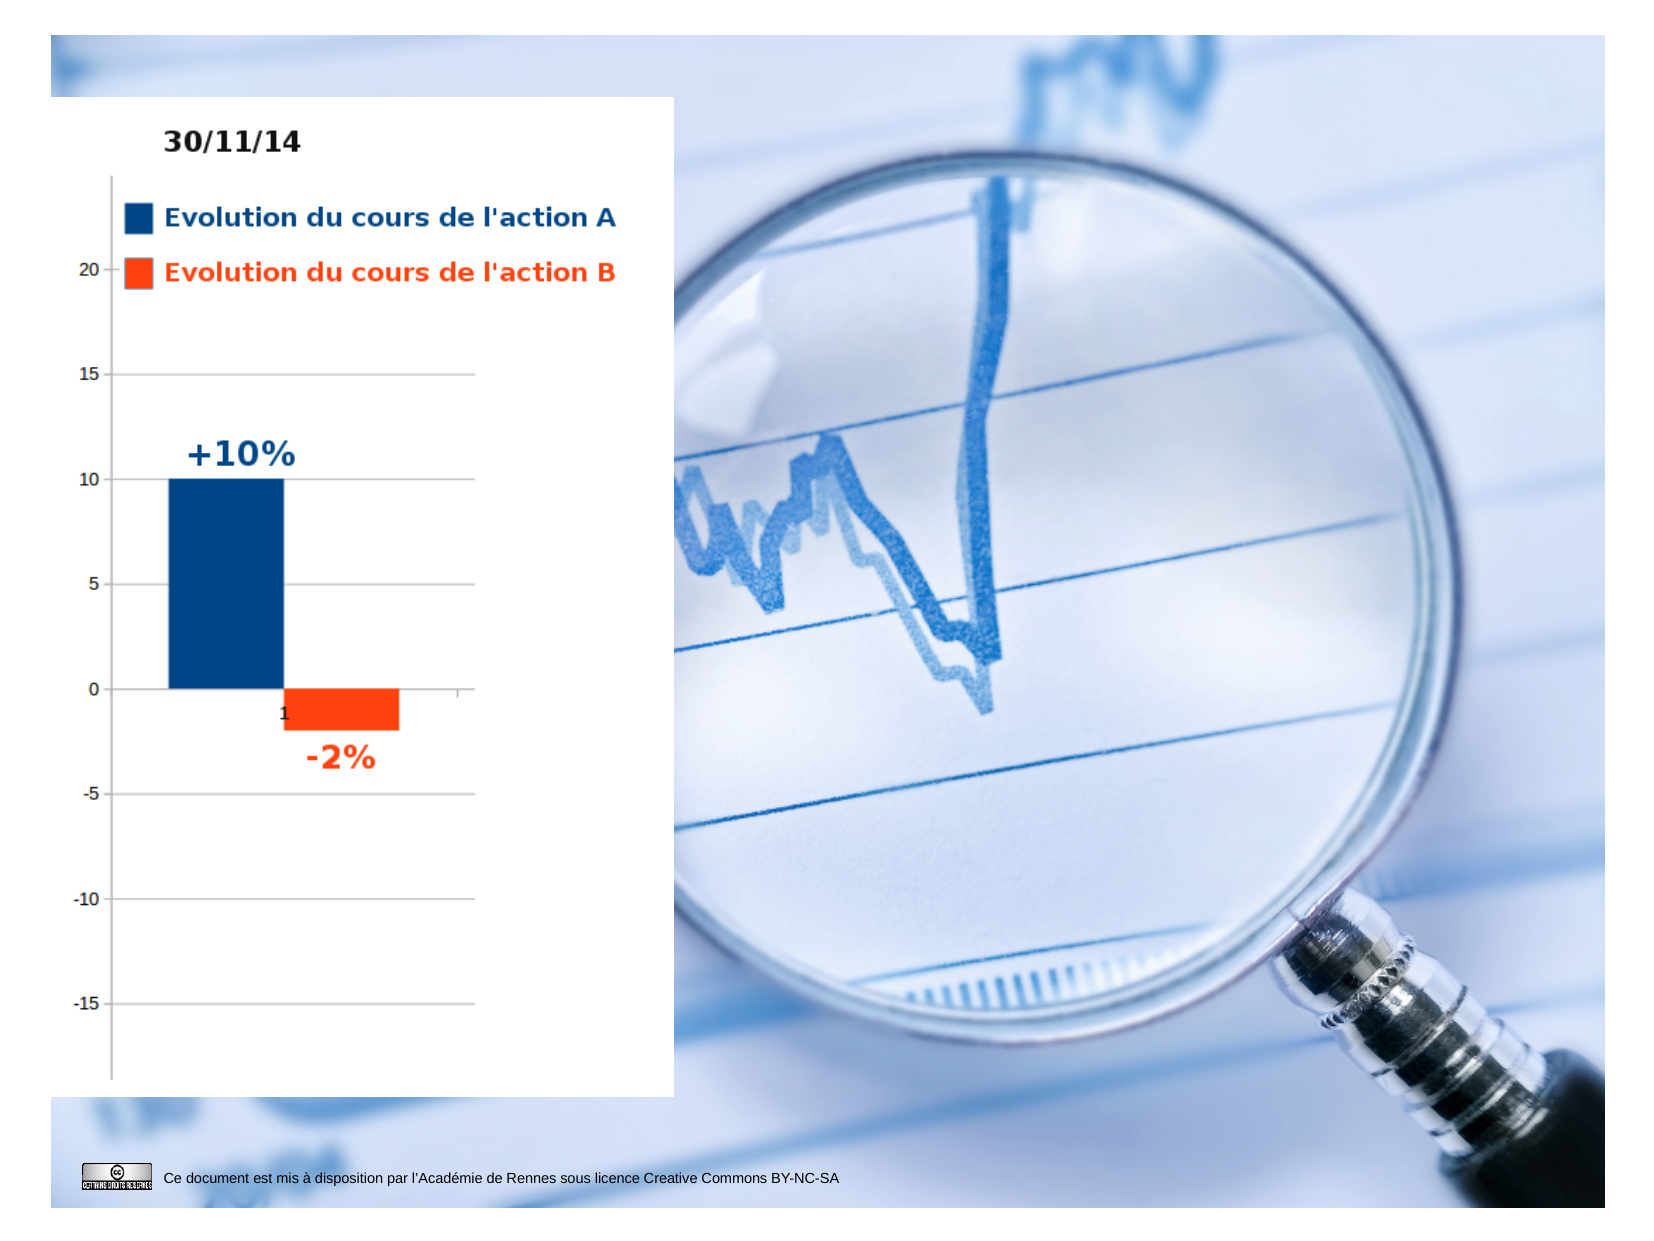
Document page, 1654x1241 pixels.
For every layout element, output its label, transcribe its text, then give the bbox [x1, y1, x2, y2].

picture [51, 35, 1605, 1208]
text_box Ce document est mis à disposition par l’Académie de Rennes sous licence Creative Commons BY-NC-SA [151, 1163, 1028, 1193]
